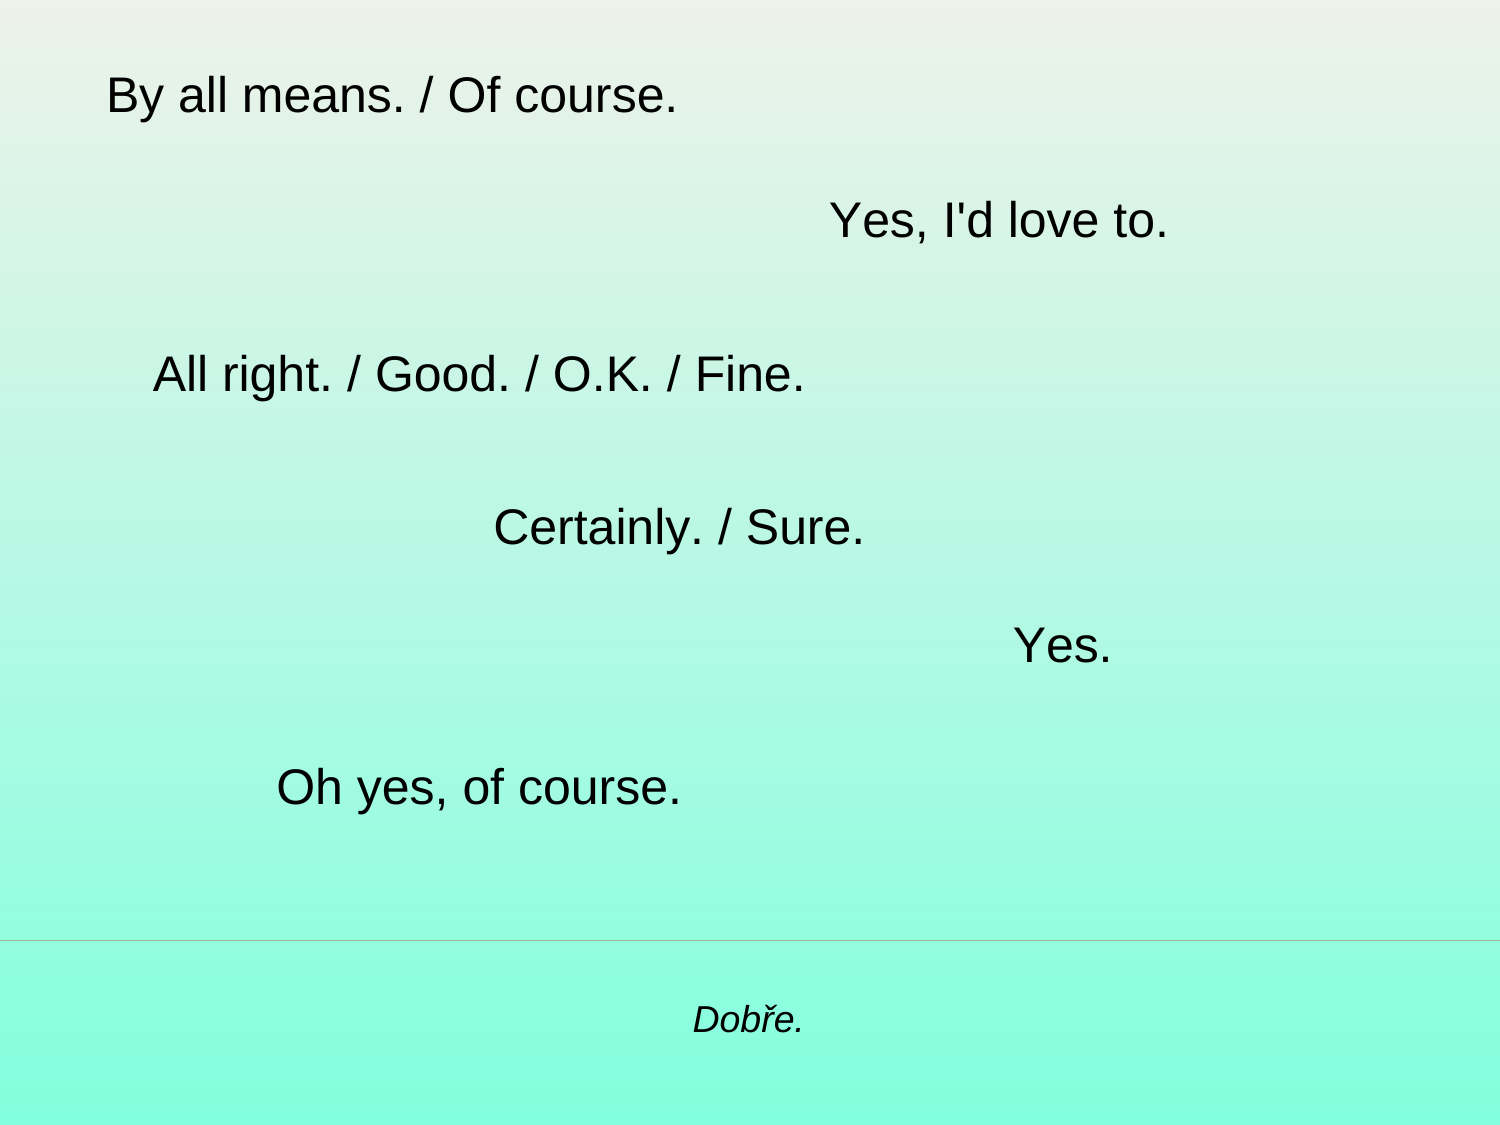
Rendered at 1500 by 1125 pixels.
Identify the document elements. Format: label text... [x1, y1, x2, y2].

text_box All right. / Good. / O.K. / Fine. [138, 333, 822, 409]
text_box Certainly. / Sure. [478, 486, 881, 563]
text_box Yes, I'd love to. [814, 179, 1185, 256]
text_box Dobře. [677, 987, 820, 1049]
text_box Yes. [998, 604, 1400, 681]
text_box Oh yes, of course. [261, 746, 698, 823]
text_box By all means. / Of course. [91, 54, 694, 131]
